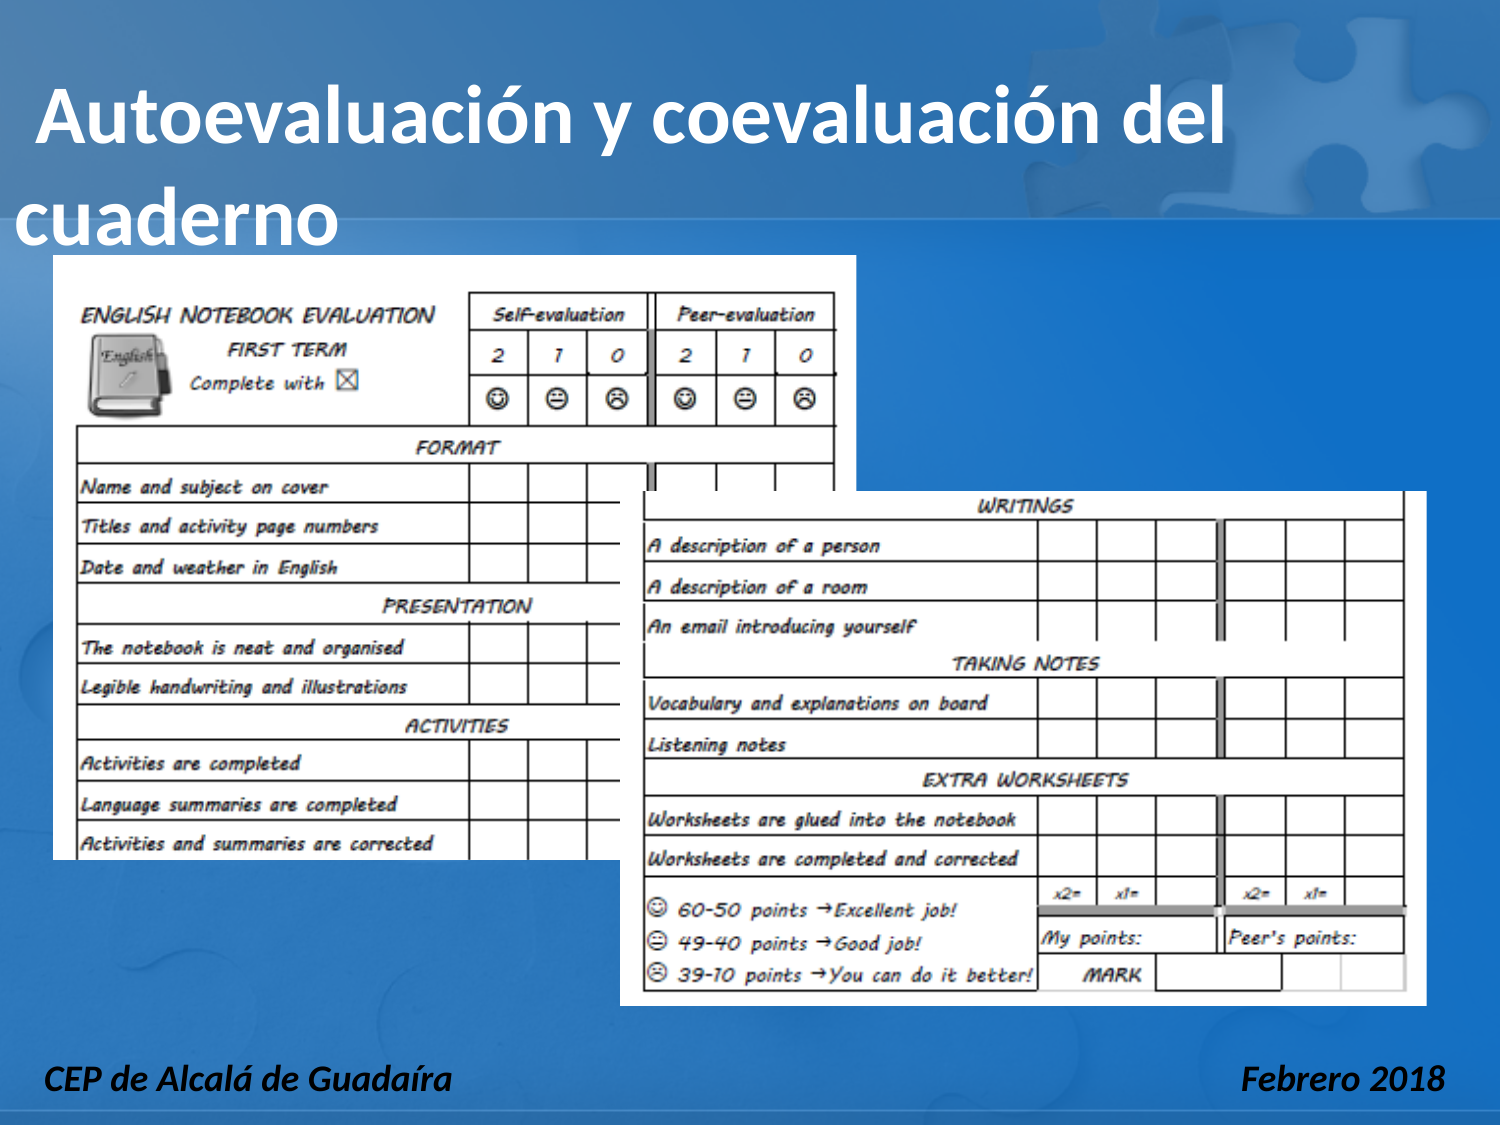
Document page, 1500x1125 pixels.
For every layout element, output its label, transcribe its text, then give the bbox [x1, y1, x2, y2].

picture [107, 232, 121, 239]
picture [149, 232, 164, 237]
text_box CEP de Alcalá de Guadaíra Febrero 2018 [29, 1046, 1489, 1107]
picture [64, 232, 78, 238]
picture [309, 232, 325, 238]
title Autoevaluación y coevaluación del cuaderno [0, 44, 1500, 232]
picture [0, 232, 1500, 1125]
